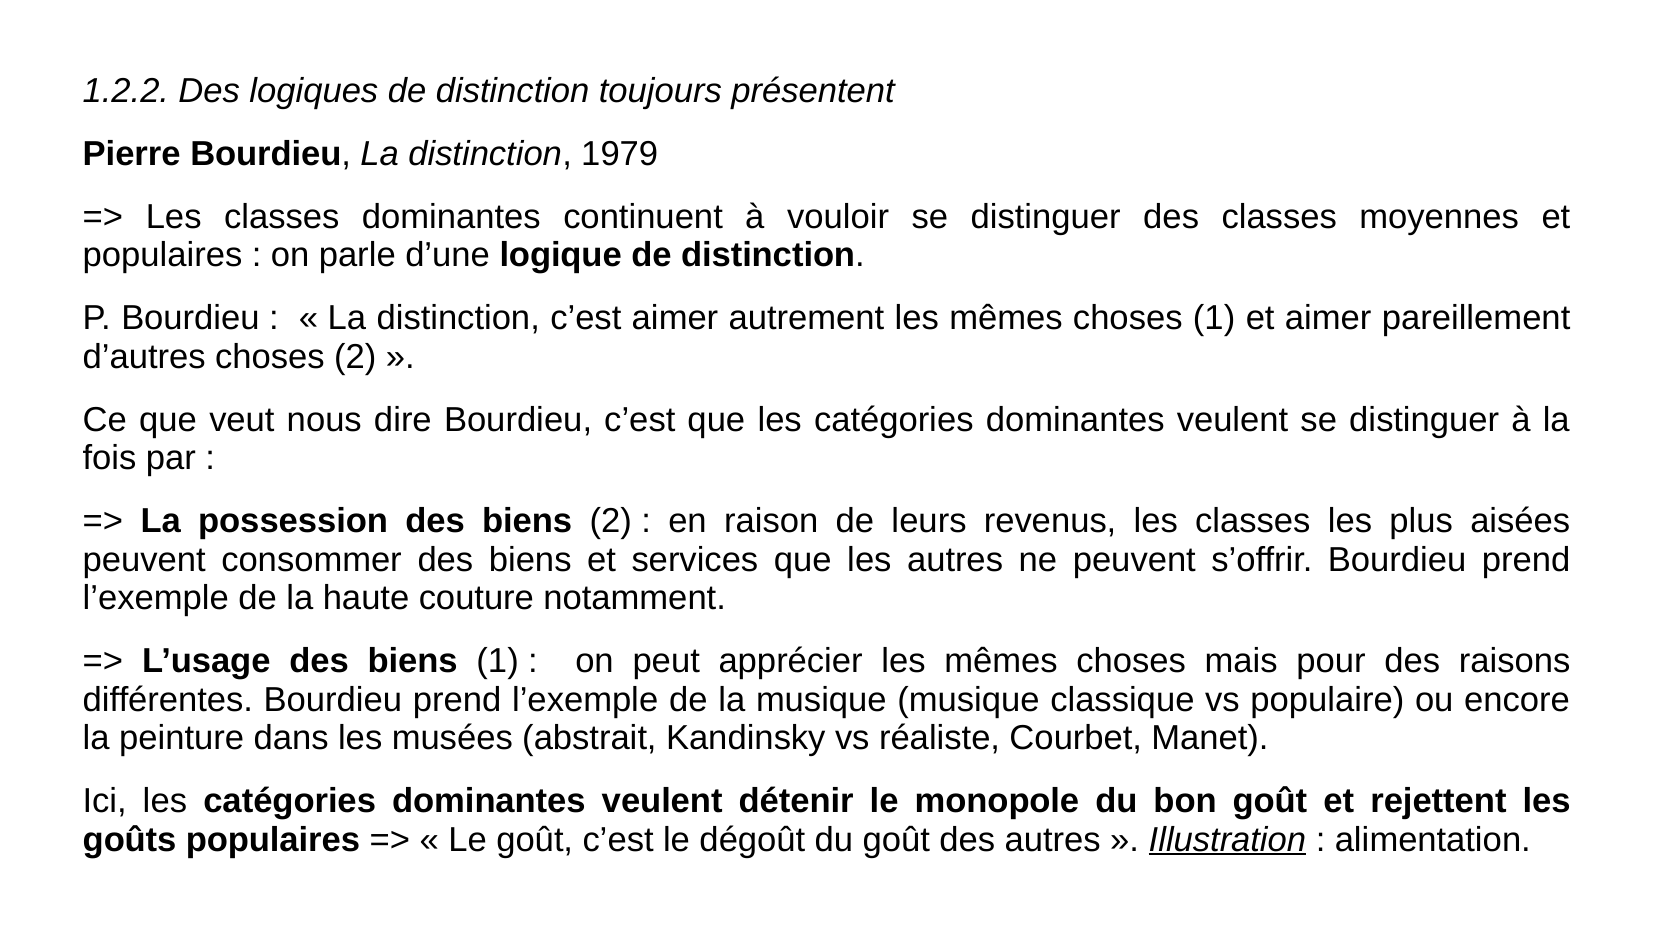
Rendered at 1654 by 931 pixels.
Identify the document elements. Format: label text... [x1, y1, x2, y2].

list 1.2.2. Des logiques de distinction toujours présentent Pierre Bourdieu, La distinction, 1979 => Les classes dominantes continuent à vouloir se distinguer des classes moyennes et populaires : on parle d’une logique de distinction. P. Bourdieu : « La distinction, c’est aimer autrement les mêmes choses (1) et aimer pareillement d’autres choses (2) ». Ce que veut nous dire Bourdieu, c’est que les catégories dominantes veulent se distinguer à la fois par : => La possession des biens (2) : en raison de leurs revenus, les classes les plus aisées peuvent consommer des biens et services que les autres ne peuvent s’offrir. Bourdieu prend l’exemple de la haute couture notamment. => L’usage des biens (1) : on peut apprécier les mêmes choses mais pour des raisons différentes. Bourdieu prend l’exemple de la musique (musique classique vs populaire) ou encore la peinture dans les musées (abstrait, Kandinsky vs réaliste, Courbet, Manet). Ici, les catégories dominantes veulent détenir le monopole du bon goût et rejettent les goûts populaires => « Le goût, c’est le dégoût du goût des autres ». Illustration : alimentation. [82, 70, 1571, 875]
